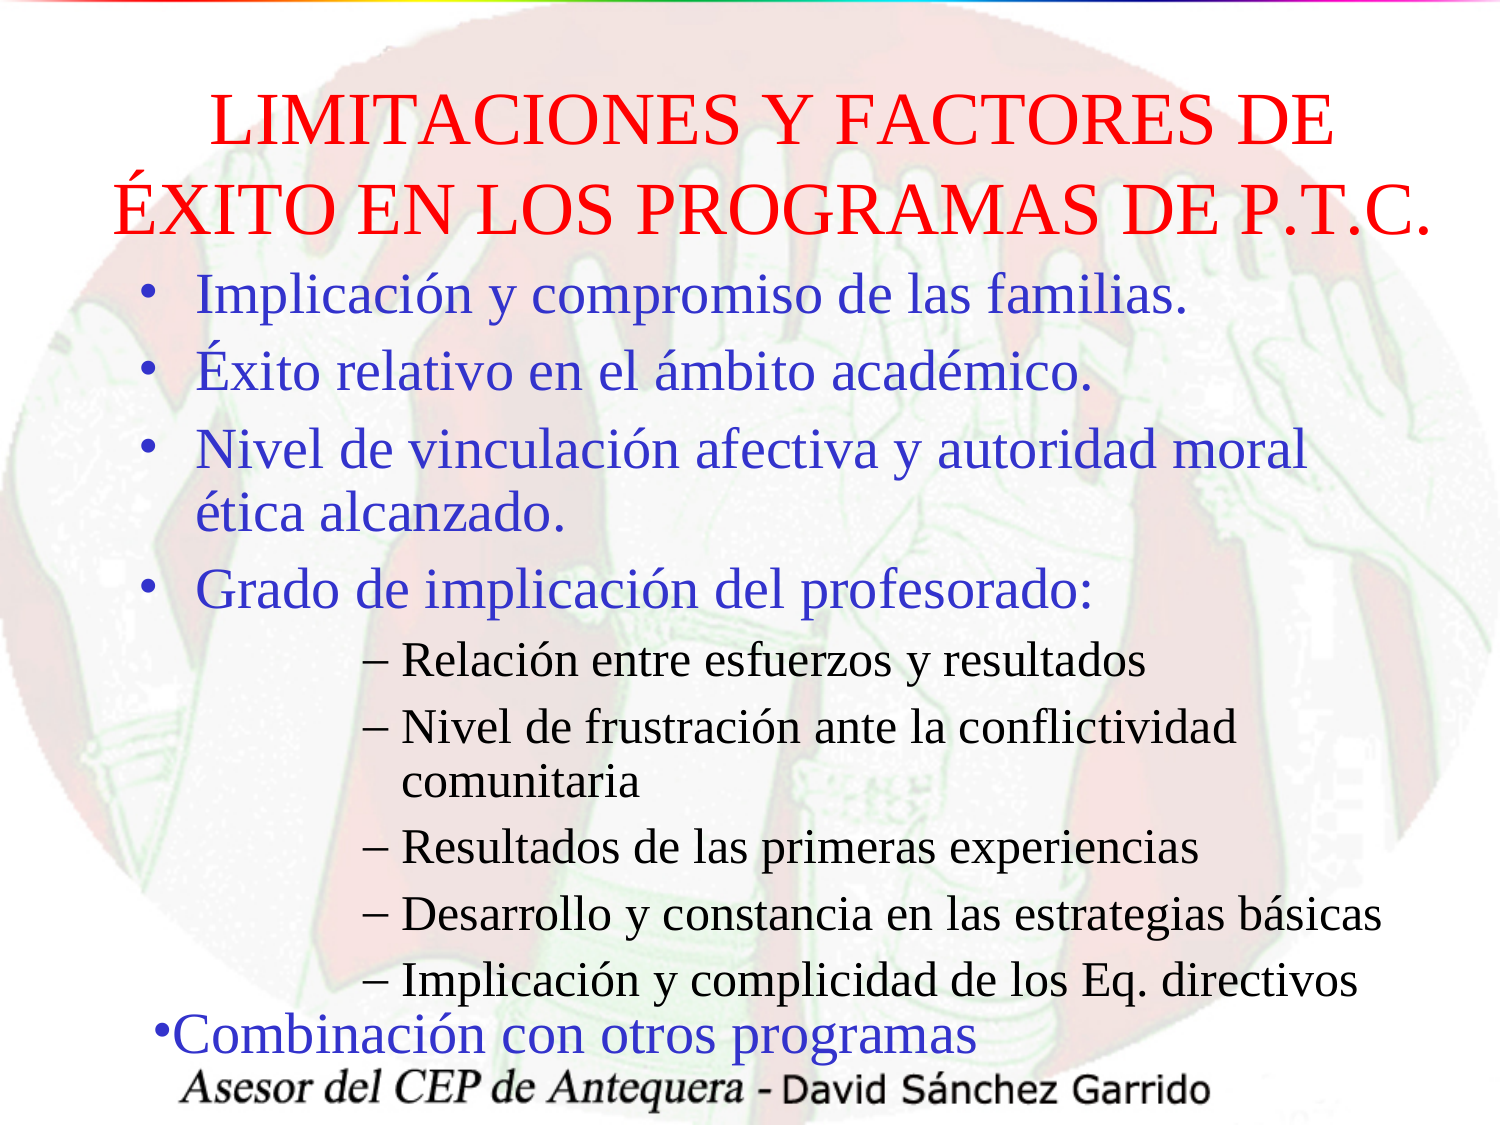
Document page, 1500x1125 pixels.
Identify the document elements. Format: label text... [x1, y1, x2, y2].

text_box Combinación con otros programas [137, 987, 993, 1073]
title LIMITACIONES Y FACTORES DE ÉXITO EN LOS PROGRAMAS DE P.T.C. [88, 66, 1459, 254]
list Implicación y compromiso de las familias. Éxito relativo en el ámbito académico. Nivel de vinculación afectiva y autoridad moral ética alcanzado. Grado de implicación del profesorado: Relación entre esfuerzos y resultados Nivel de frustración ante la conflictividad comunitaria Resultados de las primeras experiencias Desarrollo y constancia en las estrategias básicas Implicación y complicidad de los Eq. directivos [123, 255, 1399, 977]
picture [0, 0, 1500, 1125]
